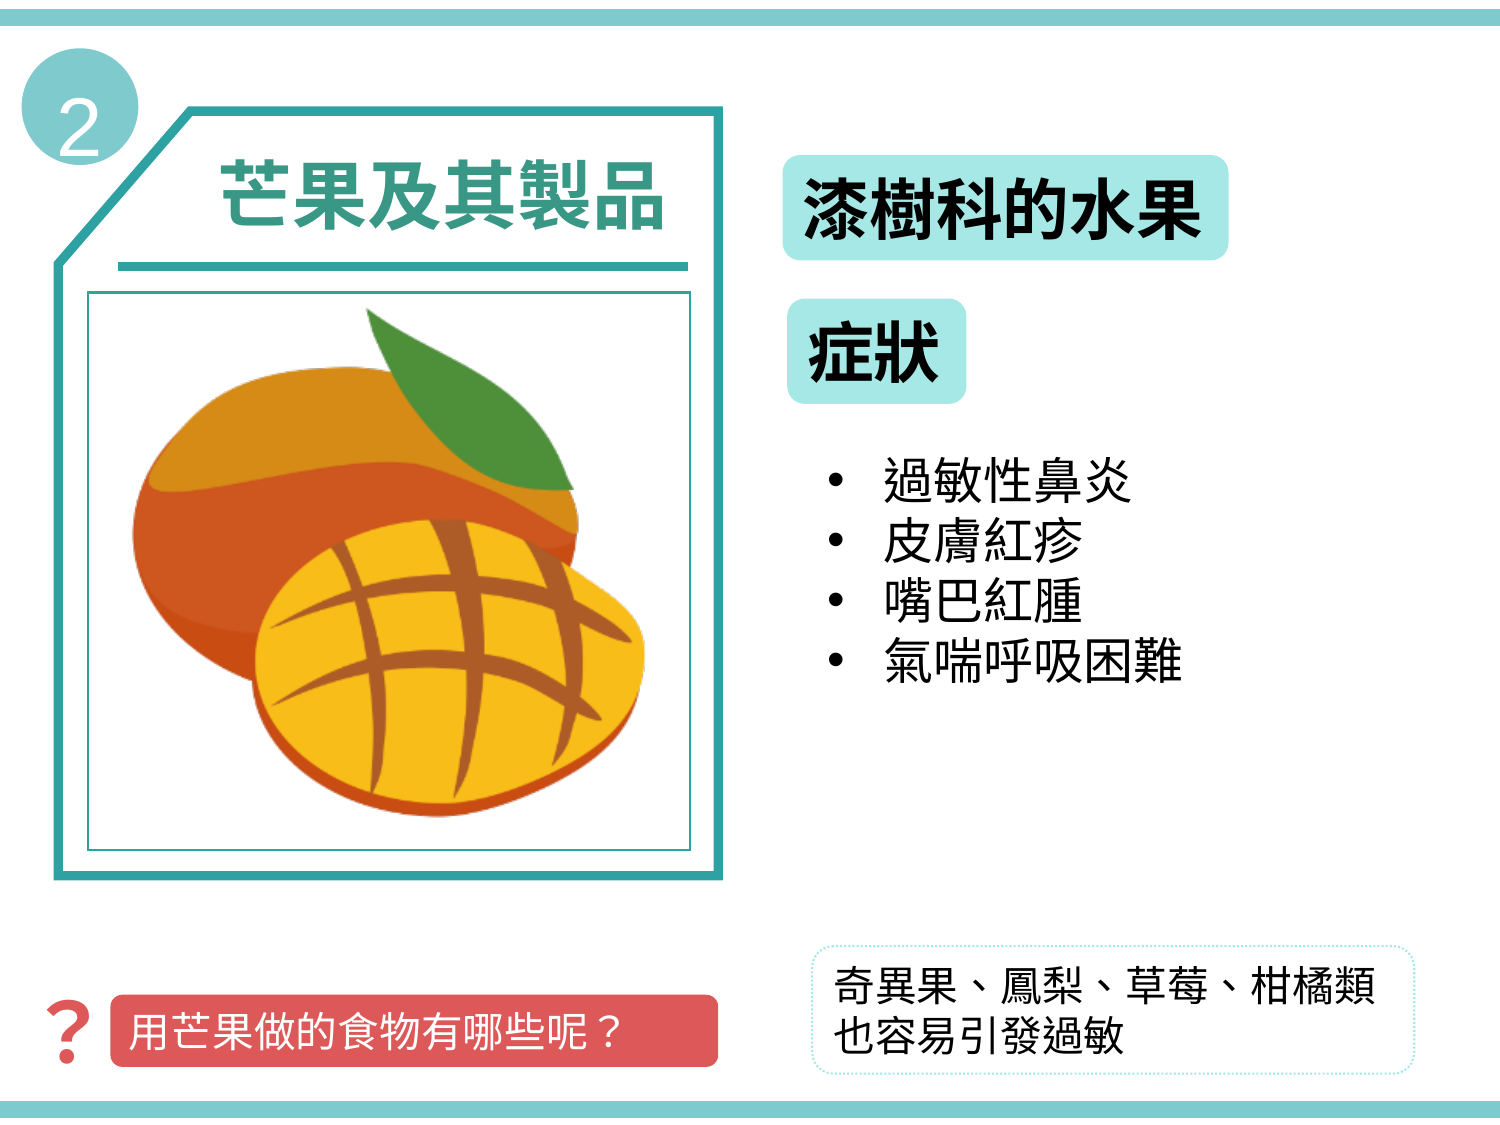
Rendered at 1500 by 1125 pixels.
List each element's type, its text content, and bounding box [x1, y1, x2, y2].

picture [117, 298, 660, 833]
text_box 奇異果、鳳梨、草莓、柑橘類 也容易引發過敏 [812, 946, 1415, 1074]
text_box 用芒果做的食物有哪些呢？ [118, 994, 719, 1067]
text_box 過敏性鼻炎 皮膚紅疹 嘴巴紅腫 氣喘呼吸困難 [812, 442, 1500, 697]
text_box 漆樹科的水果 [782, 154, 1229, 261]
text_box ？ [11, 973, 118, 1090]
text_box [0, 1101, 1500, 1118]
text_box 症狀 [787, 298, 967, 404]
text_box 2 [21, 48, 139, 165]
text_box [0, 9, 1500, 26]
text_box 芒果及其製品 [203, 141, 683, 246]
